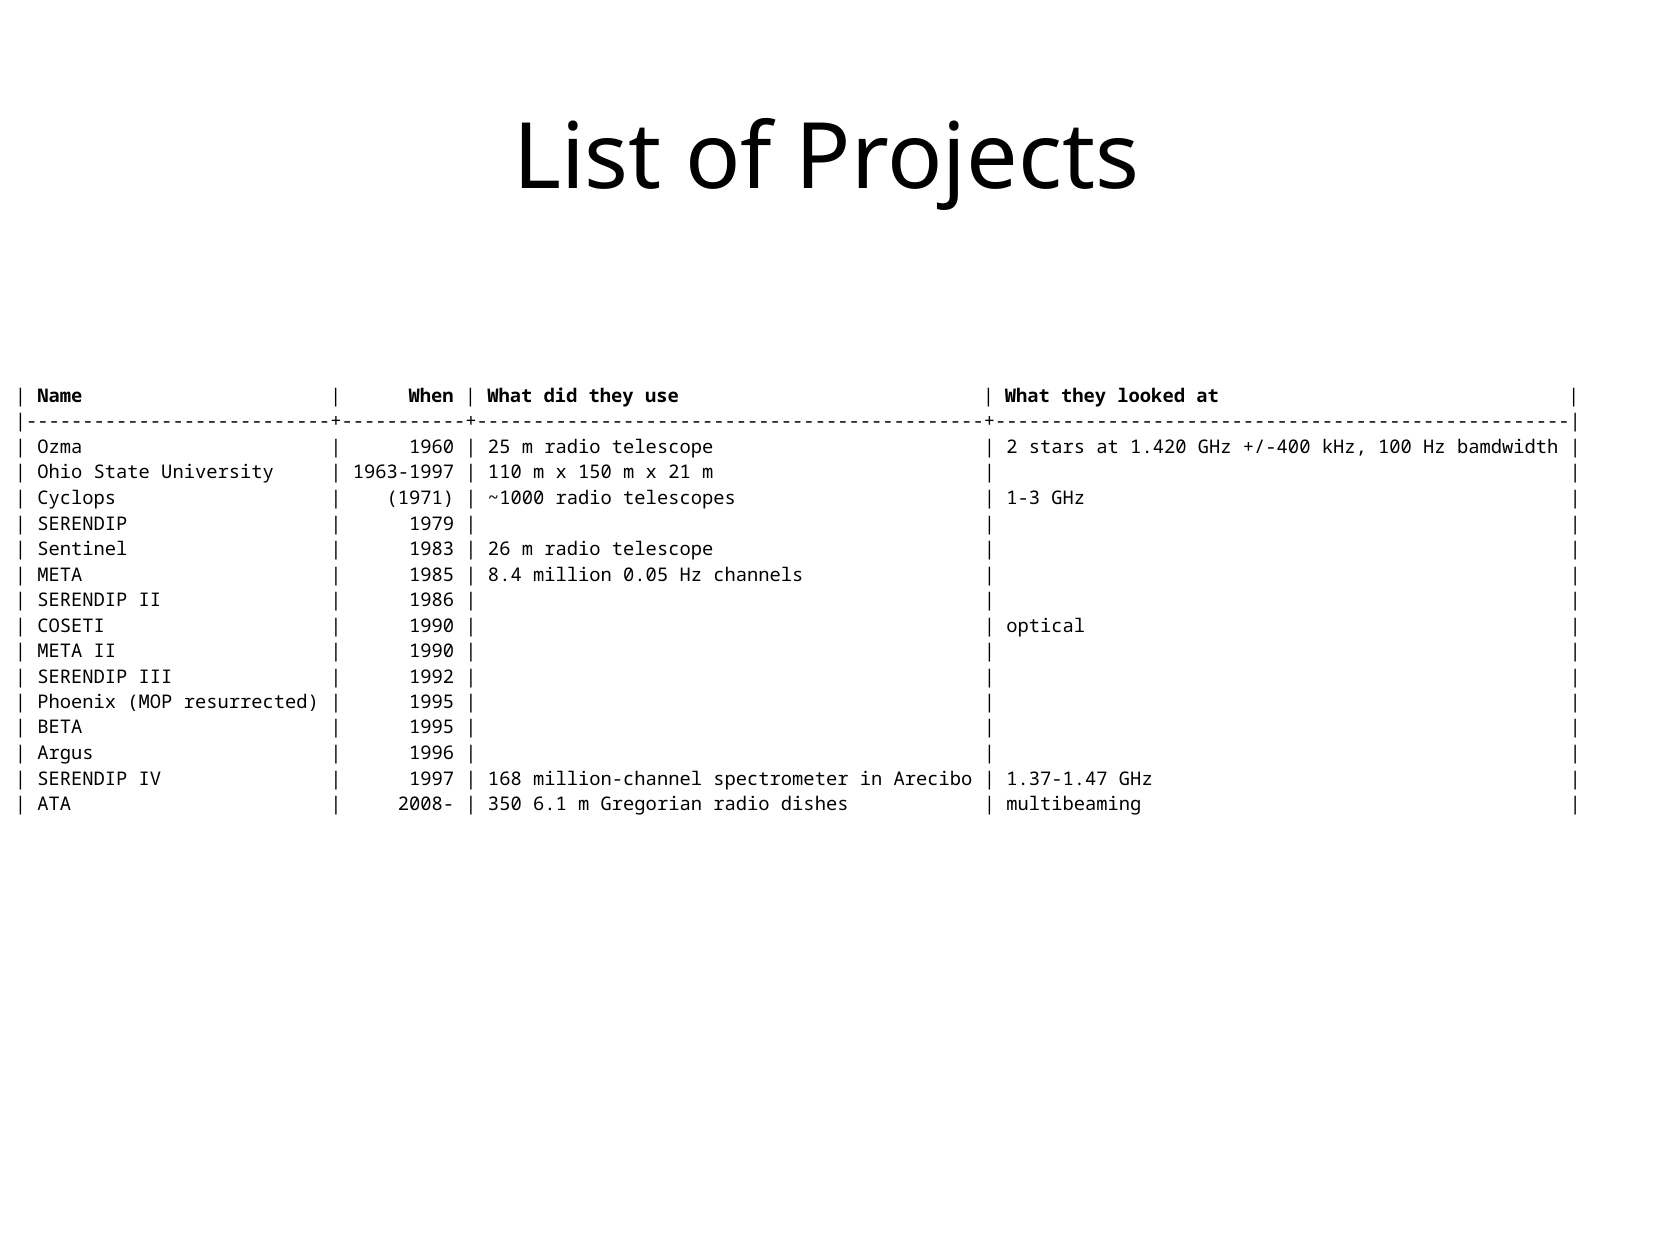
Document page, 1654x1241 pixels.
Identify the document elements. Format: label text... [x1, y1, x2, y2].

title List of Projects [82, 56, 1571, 250]
text_box | Name | When | What did they use | What they looked at | |---------------------------+-----------+---------------------------------------------+---------------------------------------------------| | Ozma | 1960 | 25 m radio telescope | 2 stars at 1.420 GHz +/-400 kHz, 100 Hz bamdwidth | | Ohio State University | 1963-1997 | 110 m x 150 m x 21 m | | | Cyclops | (1971) | ~1000 radio telescopes | 1-3 GHz | | SERENDIP | 1979 | | | | Sentinel | 1983 | 26 m radio telescope | | | META | 1985 | 8.4 million 0.05 Hz channels | | | SERENDIP II | 1986 | | | | COSETI | 1990 | | optical | | META II | 1990 | | | | SERENDIP III | 1992 | | | | Phoenix (MOP resurrected) | 1995 | | | | BETA | 1995 | | | | Argus | 1996 | | | | SERENDIP IV | 1997 | 168 million-channel spectrometer in Arecibo | 1.37-1.47 GHz | | ATA | 2008- | 350 6.1 m Gregorian radio dishes | multibeaming | [0, 375, 1616, 826]
